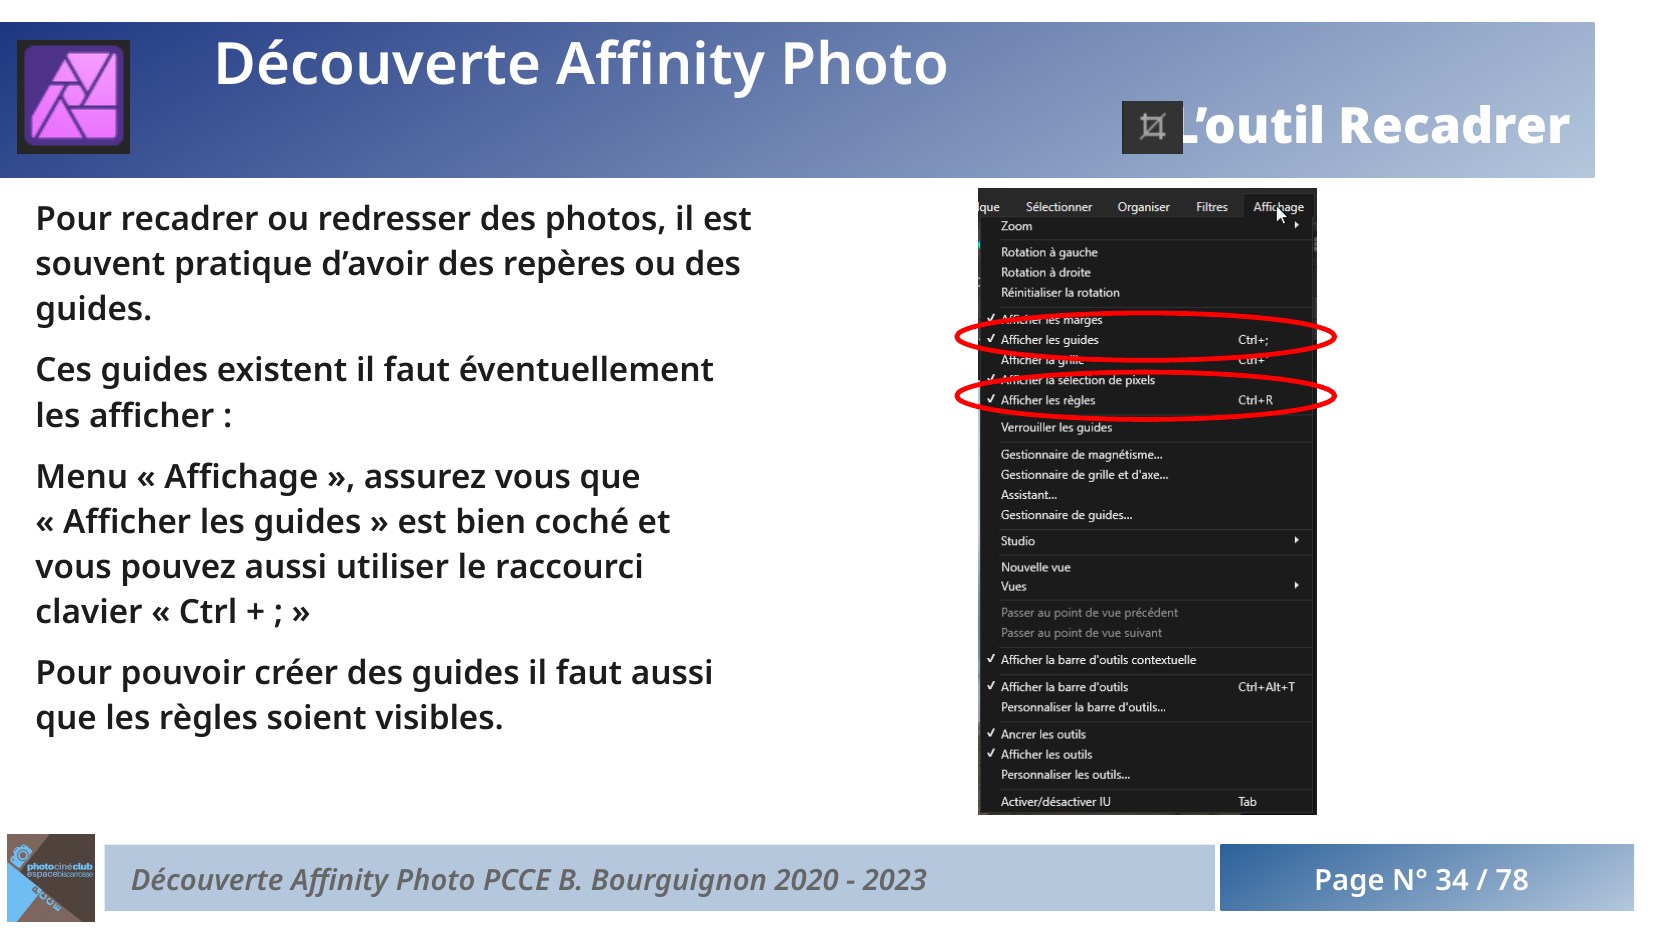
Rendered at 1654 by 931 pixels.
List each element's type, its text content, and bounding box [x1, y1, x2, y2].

picture [7, 834, 95, 922]
picture [978, 409, 1317, 815]
picture [978, 375, 1317, 417]
picture [978, 350, 1317, 383]
picture [1122, 101, 1183, 154]
title L’outil Recadrer [874, 47, 1571, 158]
picture [978, 316, 1317, 357]
picture [978, 188, 1317, 323]
list Pour recadrer ou redresser des photos, il est souvent pratique d’avoir des repères ou des guides. Ces guides existent il faut éventuellement les afficher : Menu « Affichage », assurez vous que « Afficher les guides » est bien coché et vous pouvez aussi utiliser le raccourci clavier « Ctrl + ; » Pour pouvoir créer des guides il faut aussi que les règles soient visibles. [35, 194, 756, 745]
picture [17, 40, 130, 154]
